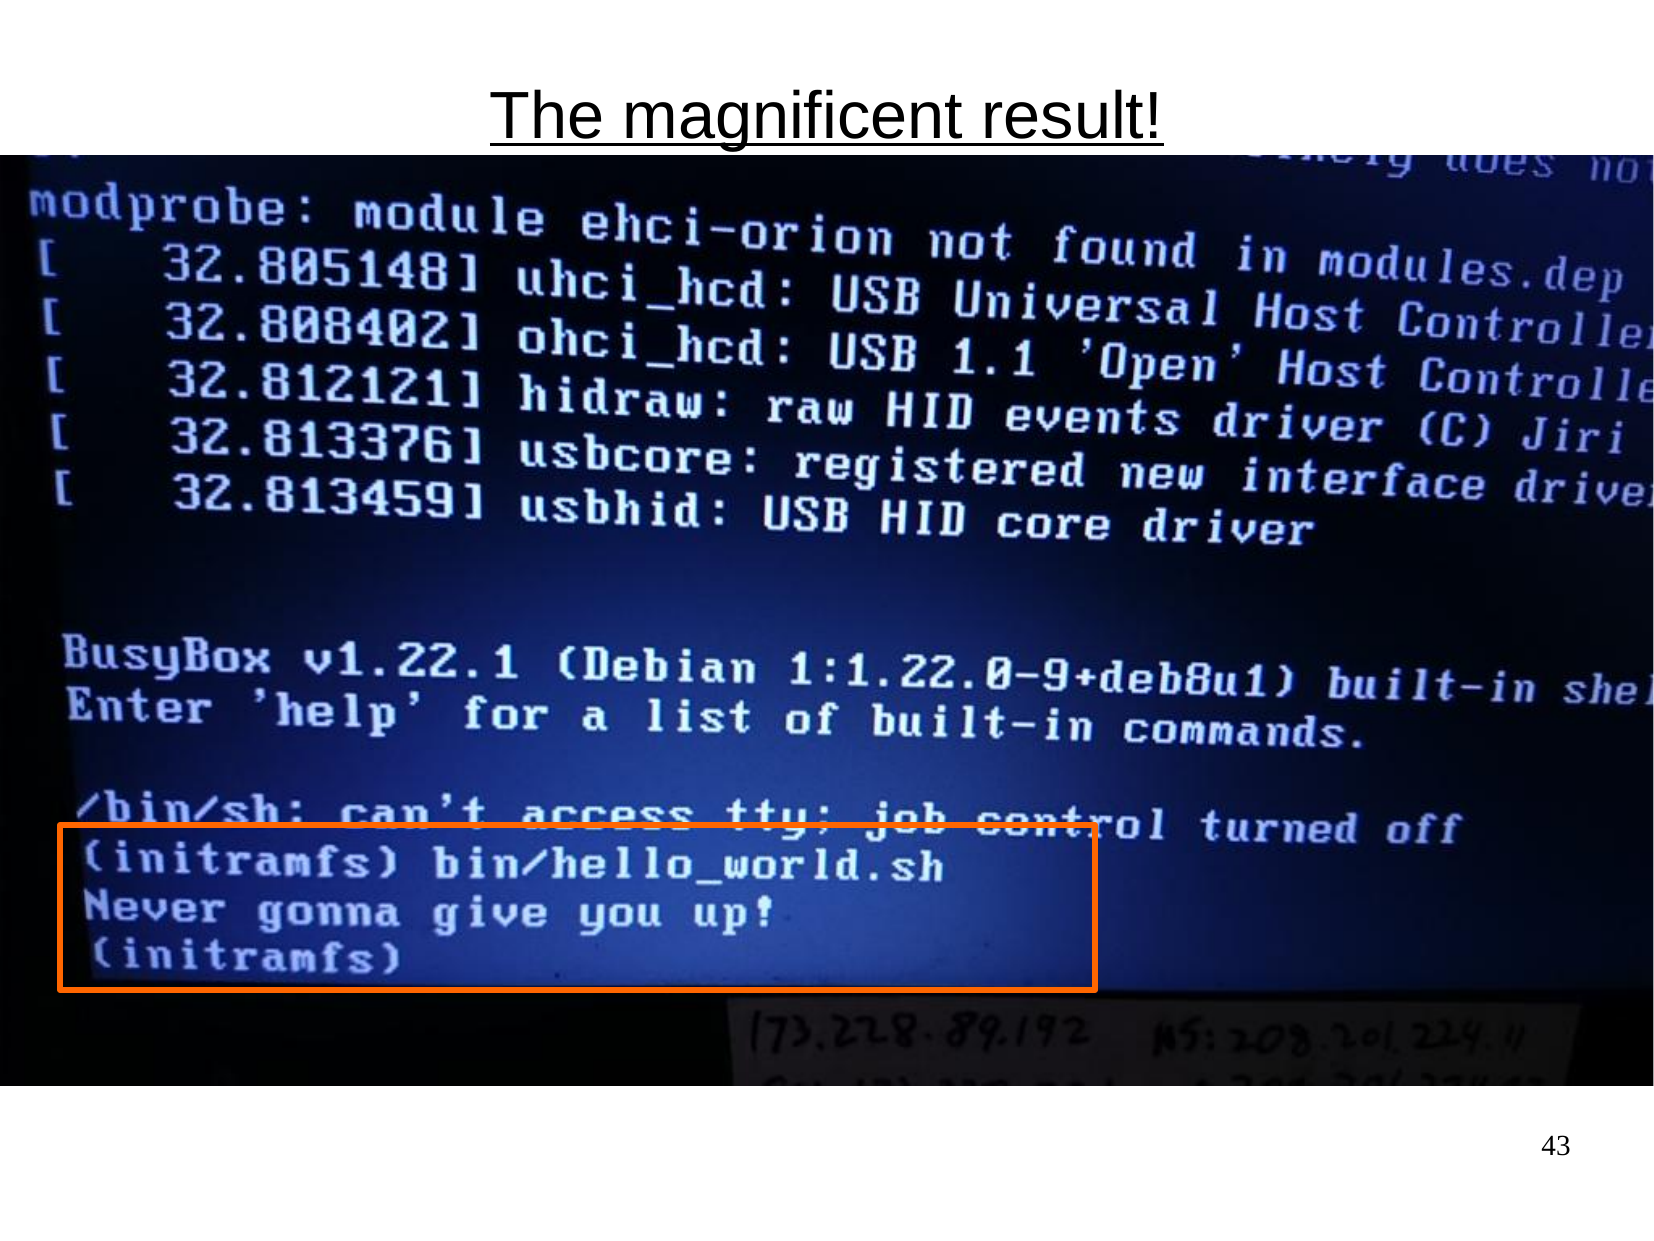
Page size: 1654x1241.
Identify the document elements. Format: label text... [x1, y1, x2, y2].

picture [0, 155, 1654, 1086]
title The magnificent result! [82, 49, 1571, 155]
